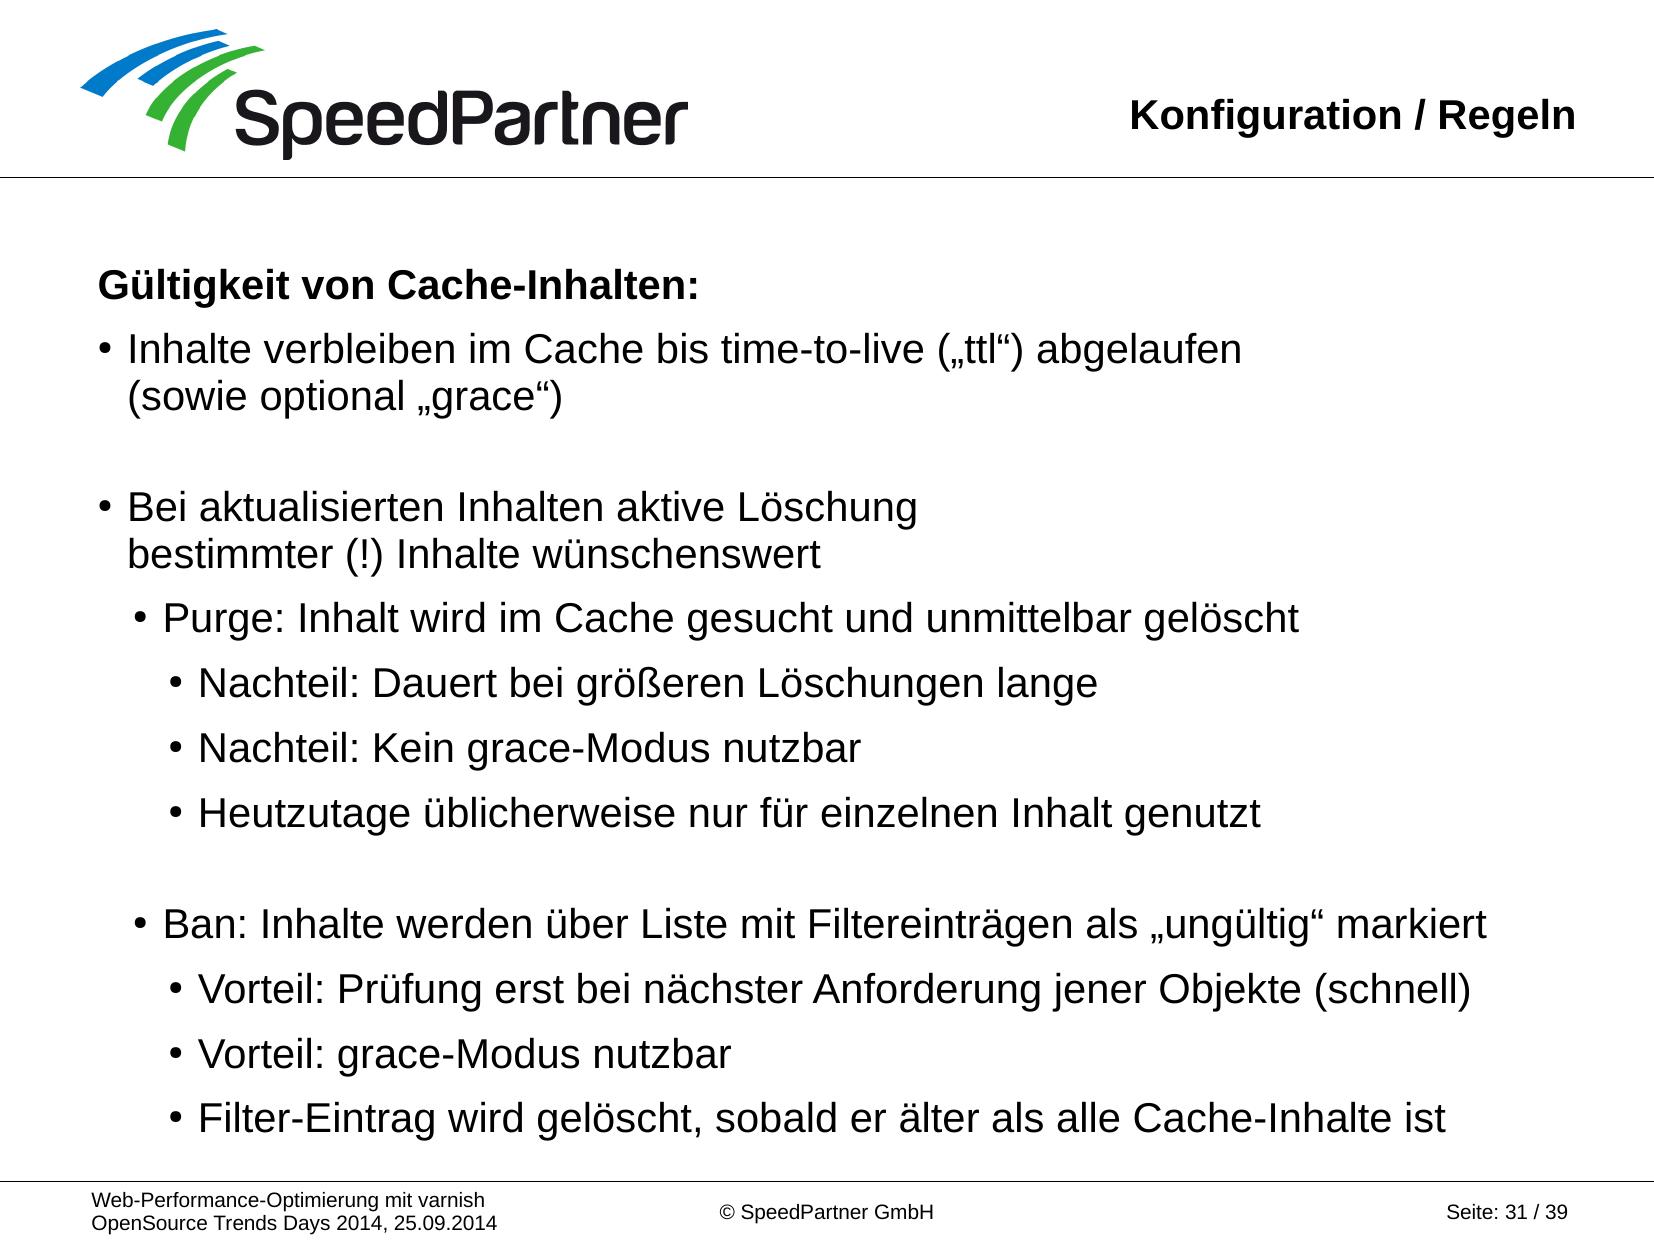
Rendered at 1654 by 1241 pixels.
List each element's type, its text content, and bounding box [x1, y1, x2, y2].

text_box Gültigkeit von Cache-Inhalten: Inhalte verbleiben im Cache bis time-to-live („ttl“) abgelaufen (sowie optional „grace“) Bei aktualisierten Inhalten aktive Löschung bestimmter (!) Inhalte wünschenswert Purge: Inhalt wird im Cache gesucht und unmittelbar gelöscht Nachteil: Dauert bei größeren Löschungen lange Nachteil: Kein grace-Modus nutzbar Heutzutage üblicherweise nur für einzelnen Inhalt genutzt Ban: Inhalte werden über Liste mit Filtereinträgen als „ungültig“ markiert Vorteil: Prüfung erst bei nächster Anforderung jener Objekte (schnell) Vorteil: grace-Modus nutzbar Filter-Eintrag wird gelöscht, sobald er älter als alle Cache-Inhalte ist [82, 254, 1565, 1177]
title Konfiguration / Regeln [590, 70, 1577, 160]
picture [80, 29, 688, 160]
